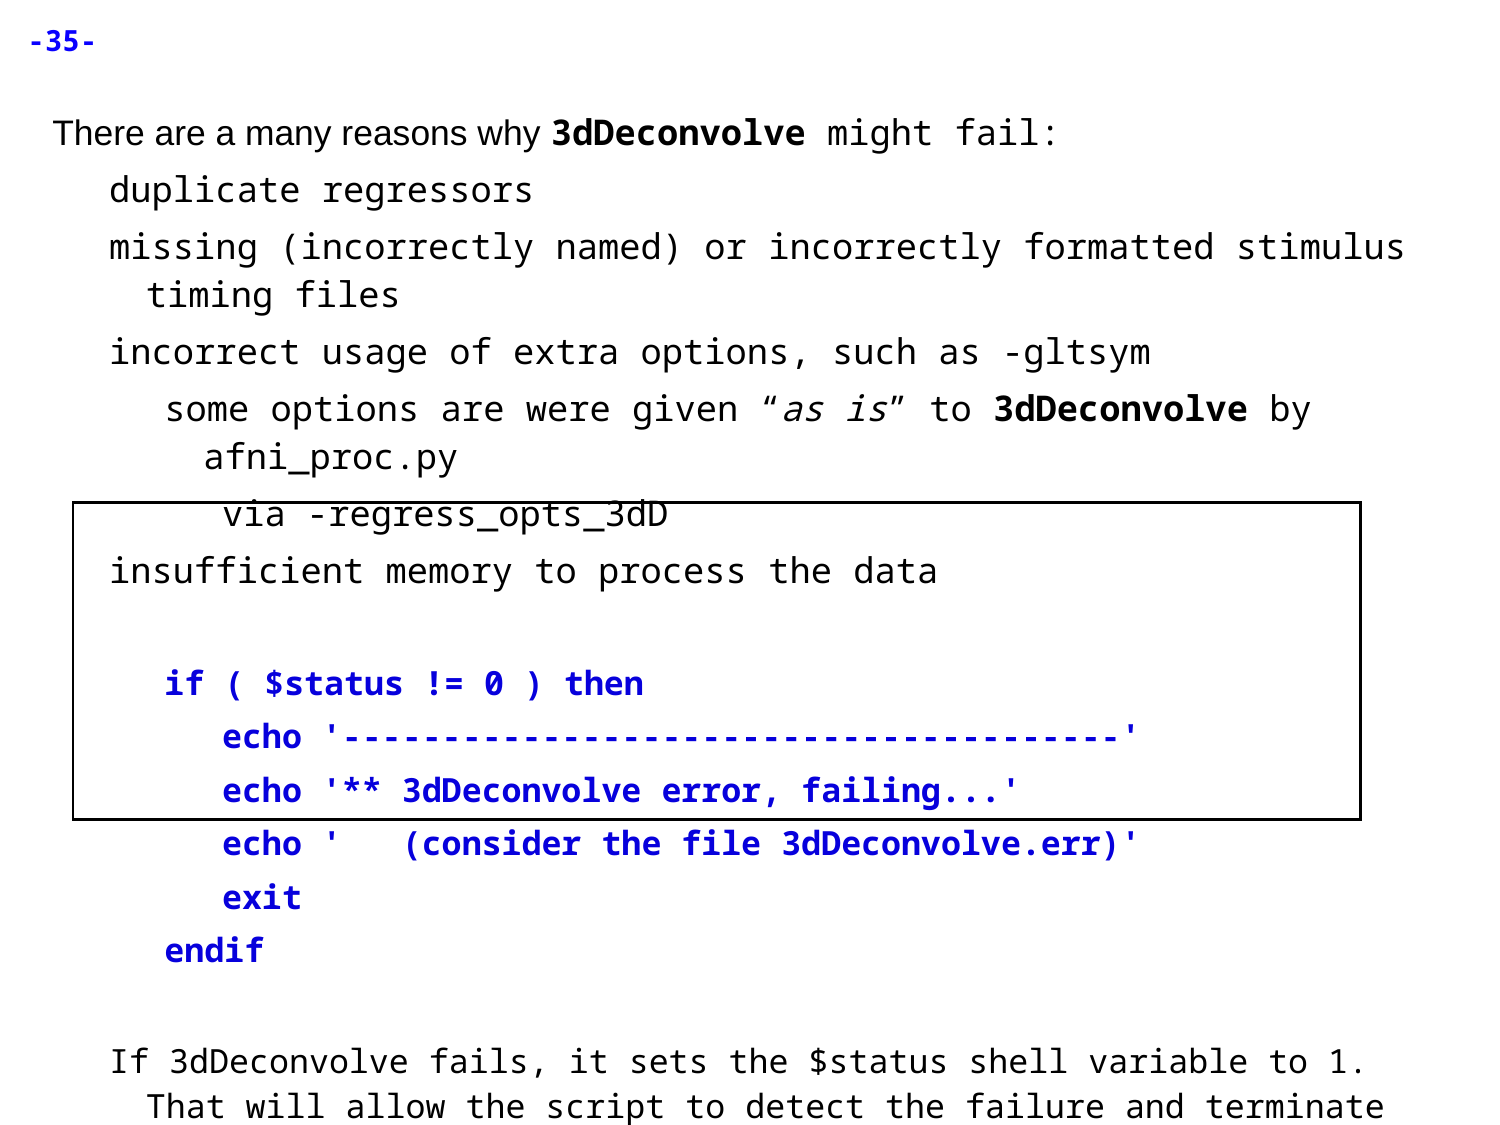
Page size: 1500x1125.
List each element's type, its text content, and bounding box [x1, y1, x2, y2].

list There are a many reasons why 3dDeconvolve might fail: duplicate regressors missing (incorrectly named) or incorrectly formatted stimulus timing files incorrect usage of extra options, such as -gltsym some options are were given “as is” to 3dDeconvolve by afni_proc.py via -regress_opts_3dD insufficient memory to process the data if ( $status != 0 ) then echo '---------------------------------------' echo '** 3dDeconvolve error, failing...' echo ' (consider the file 3dDeconvolve.err)' exit endif If 3dDeconvolve fails, it sets the $status shell variable to 1. That will allow the script to detect the failure and terminate early, so the user can see the errors. 3dDeconvolve stores any errors in 3dDeconvolve.err, for later review. Some errors require user acknowledgment by using the “-GOFORIT NN” option. [37, 99, 1450, 1092]
